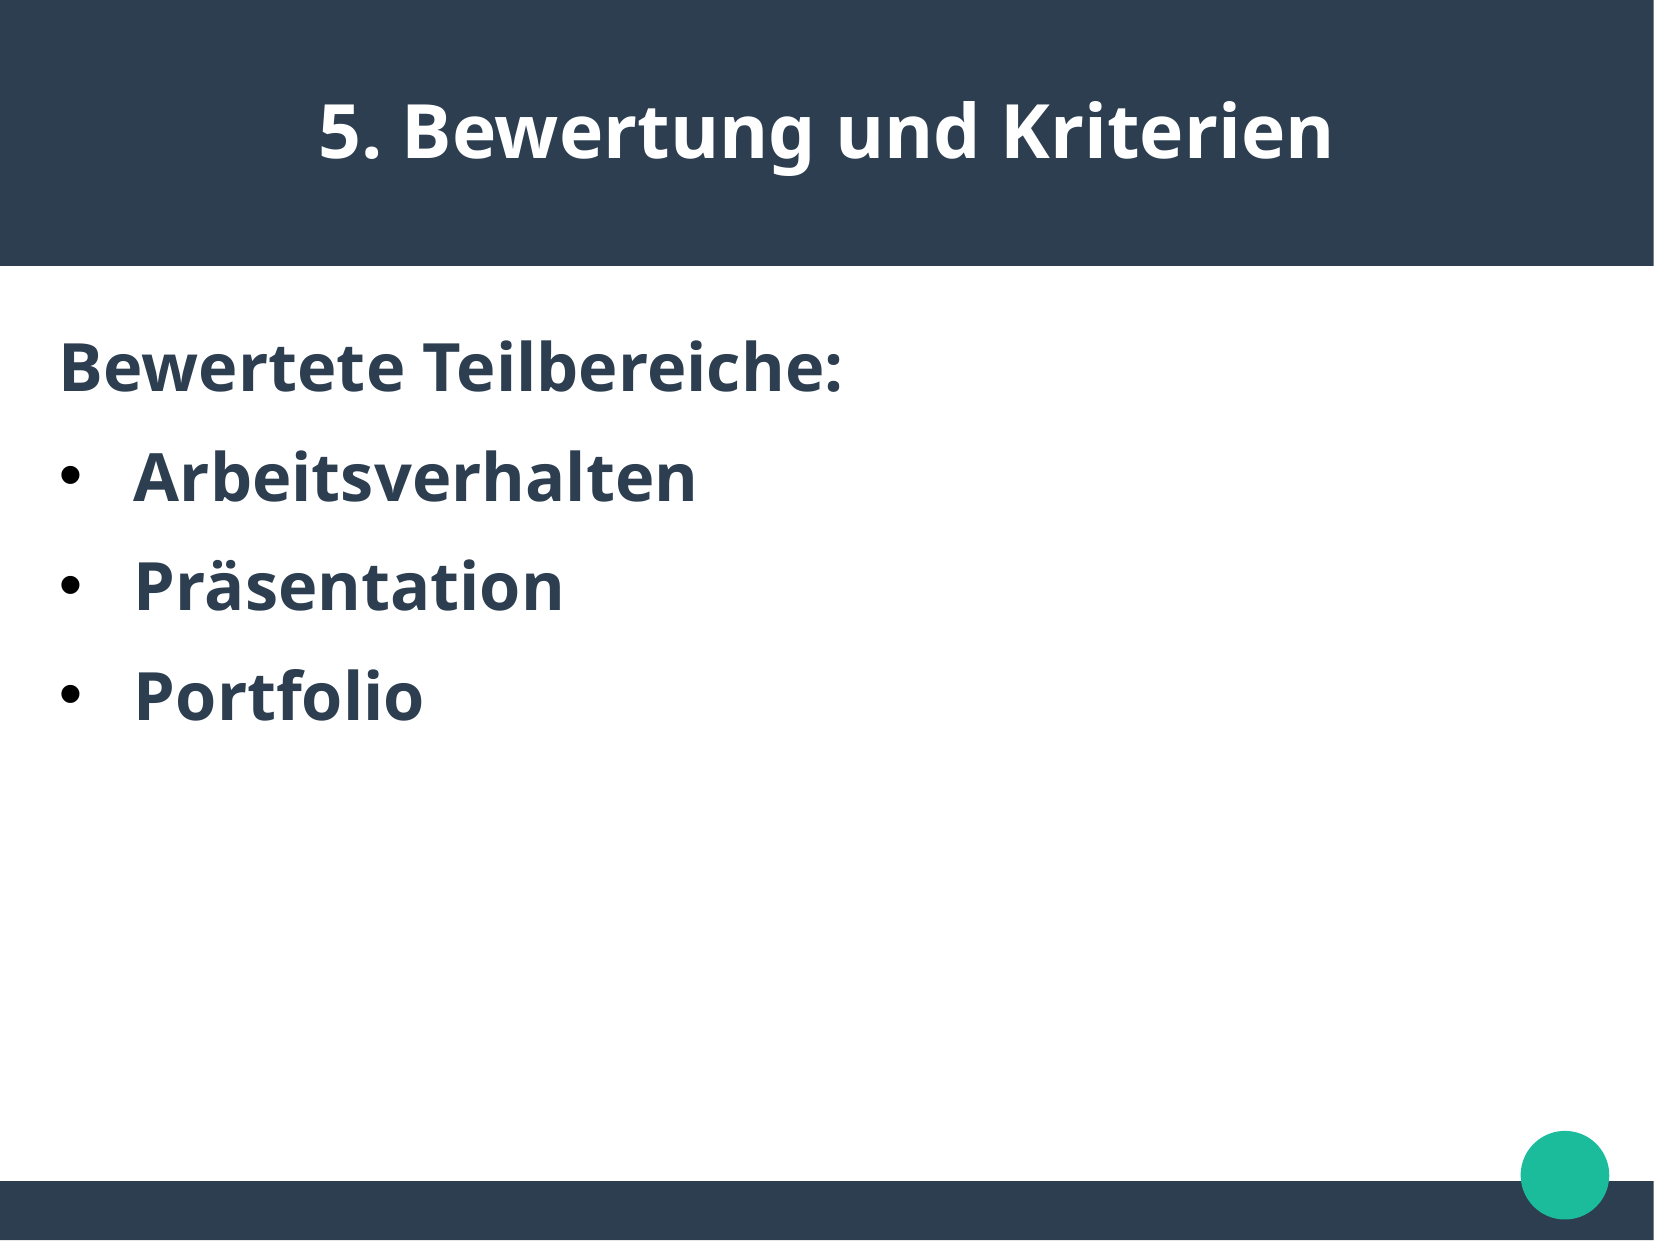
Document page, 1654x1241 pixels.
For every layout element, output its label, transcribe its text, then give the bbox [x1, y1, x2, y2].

title 5. Bewertung und Kriterien [59, 49, 1595, 207]
list Bewertete Teilbereiche: Arbeitsverhalten Präsentation Portfolio [59, 324, 1595, 1152]
